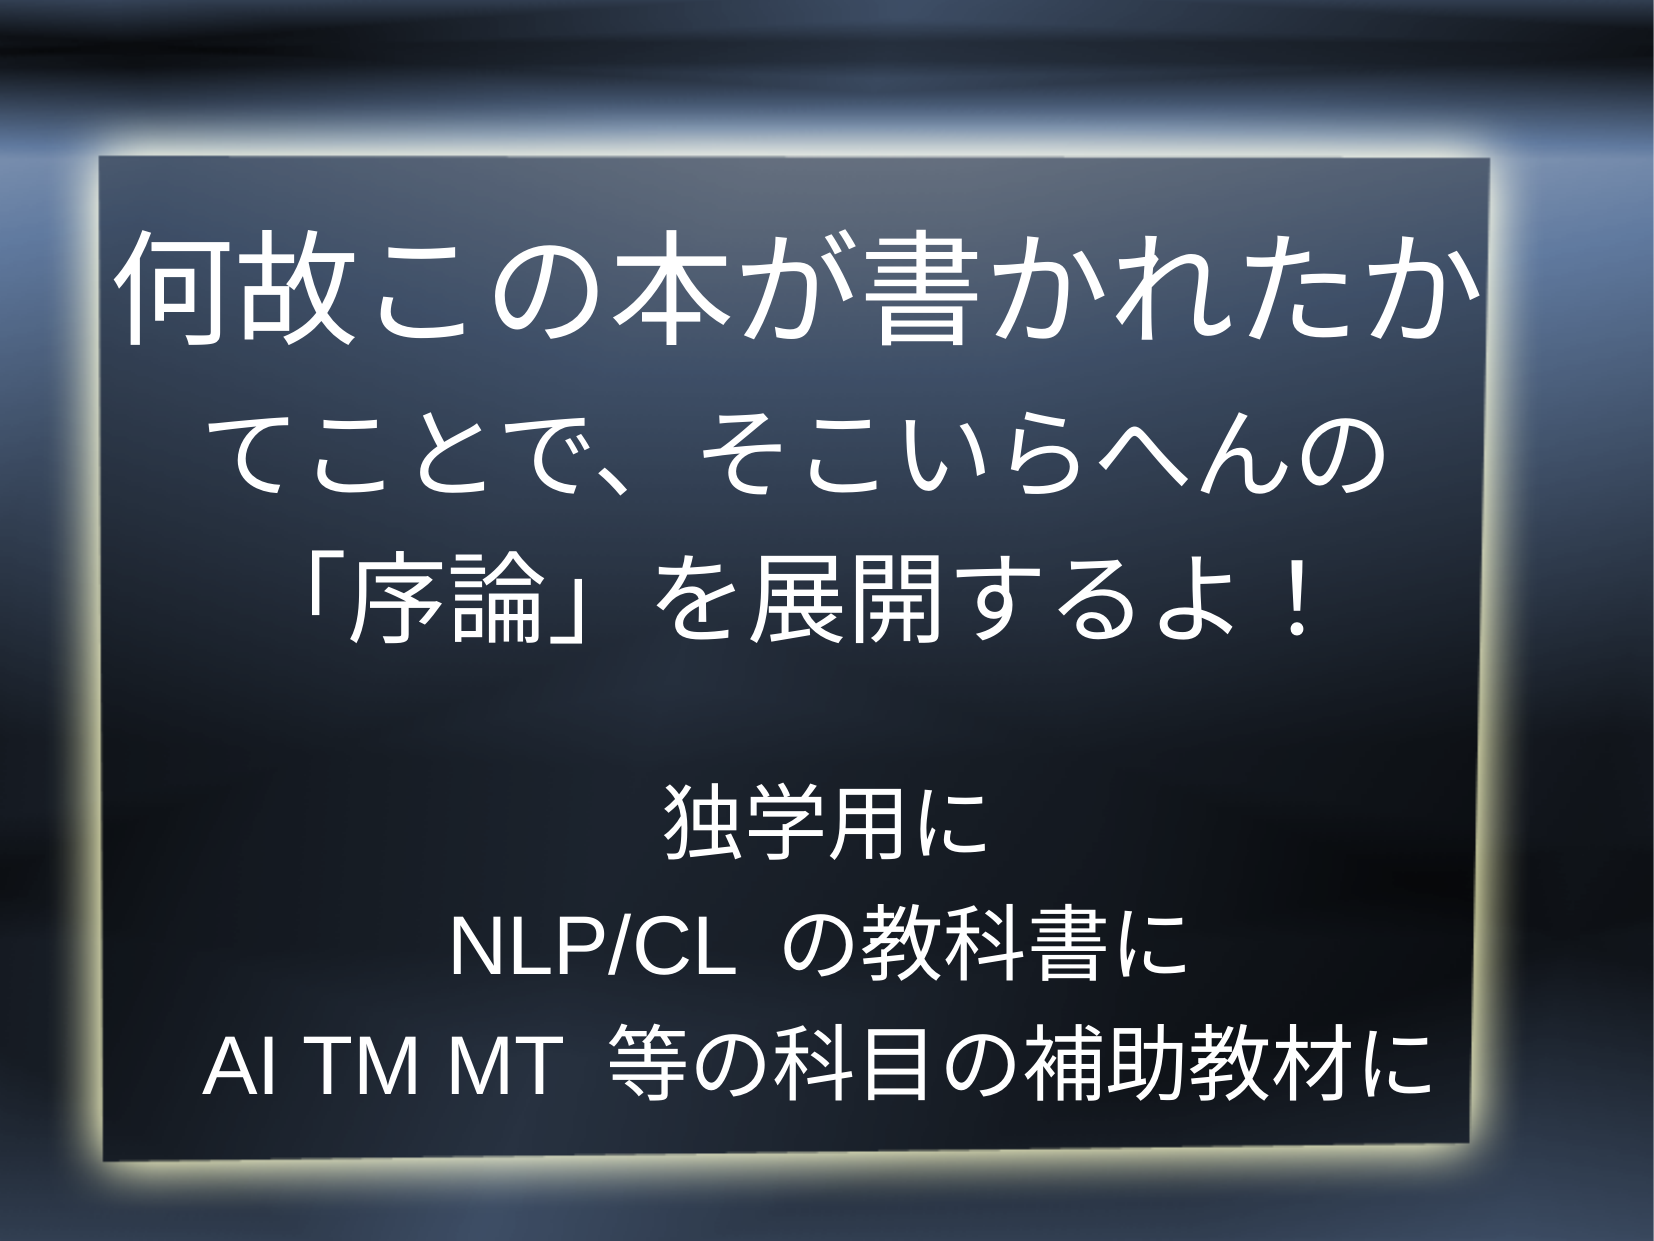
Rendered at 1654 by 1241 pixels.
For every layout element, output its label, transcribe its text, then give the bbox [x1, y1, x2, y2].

subtitle てことで、そこいらへんの 「序論」を展開するよ！ 独学用に NLP/CL の教科書に AI TM MT 等の科目の補助教材に [88, 458, 1506, 1128]
title 何故この本が書かれたか [88, 177, 1506, 384]
picture [0, 0, 1654, 1241]
